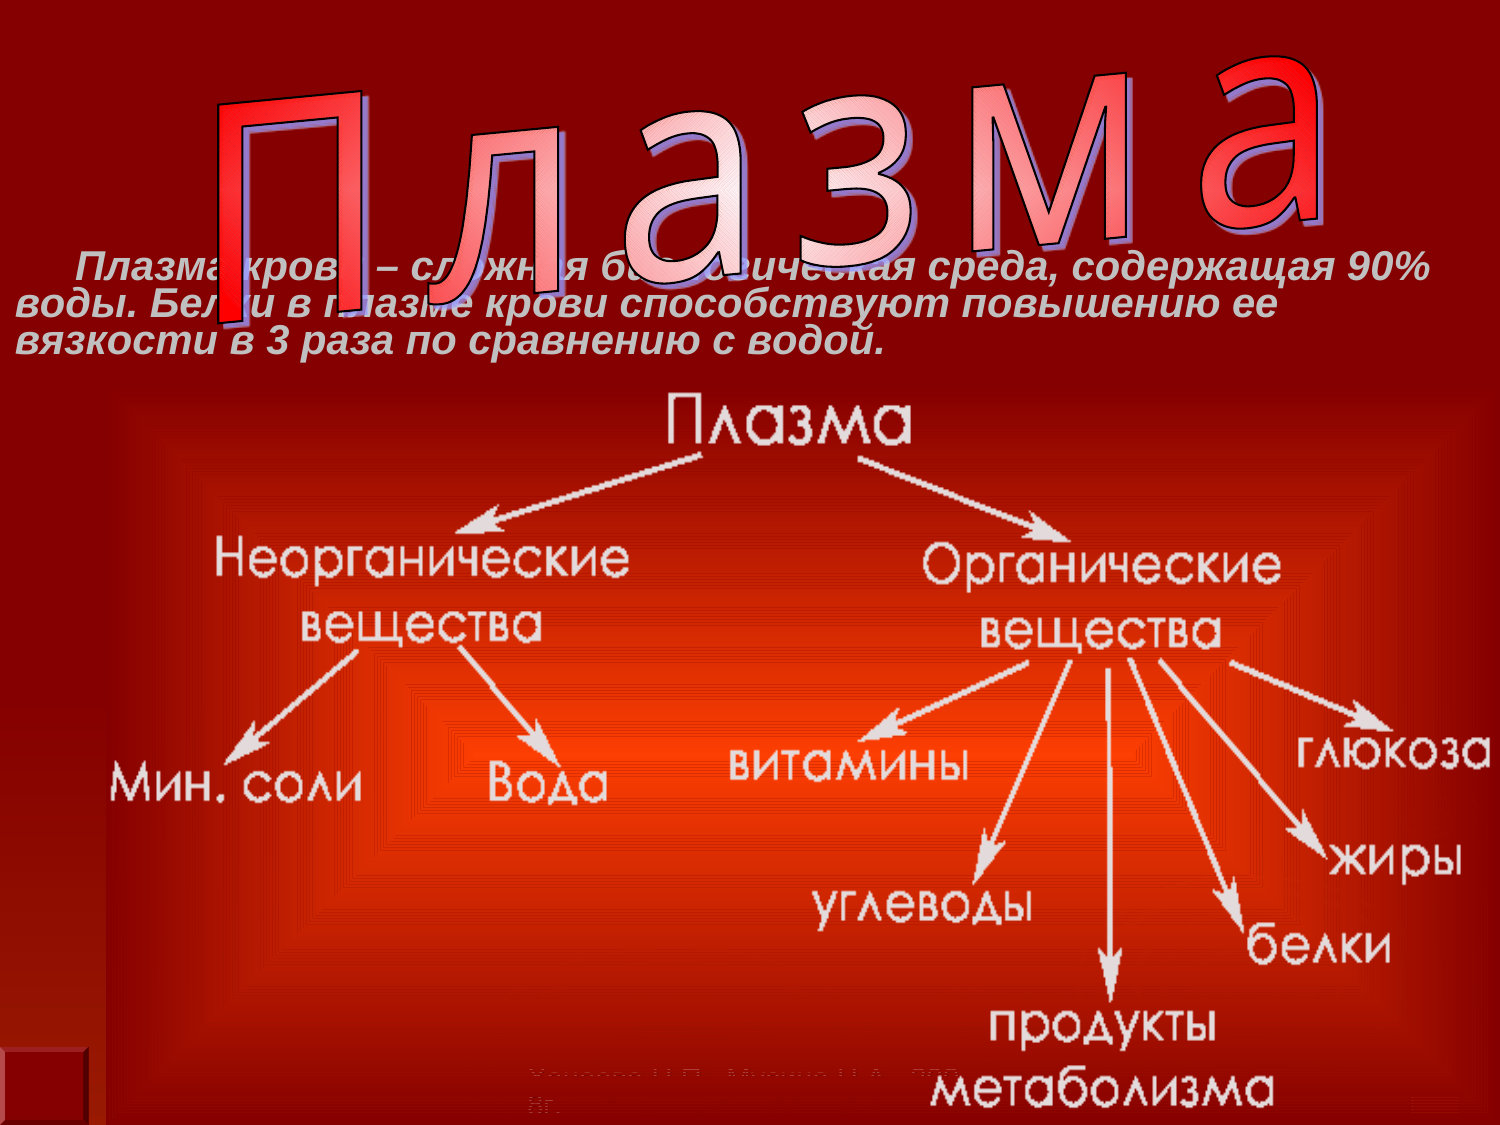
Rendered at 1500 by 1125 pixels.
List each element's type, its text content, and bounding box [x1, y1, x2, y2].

list Плазма крови – сложная биологическая среда, содержащая 90% воды. Белки в плазме крови способствуют повышению ее вязкости в 3 раза по сравнению с водой. [0, 243, 1500, 386]
text_box Плазма [1201, 56, 1317, 229]
picture [106, 385, 1500, 1125]
text_box [1, 1046, 89, 1125]
text_box Плазма [218, 91, 362, 324]
text_box Плазма [624, 111, 741, 284]
text_box Плазма [800, 95, 911, 267]
text_box Плазма [428, 126, 559, 305]
text_box Плазма [972, 72, 1126, 252]
